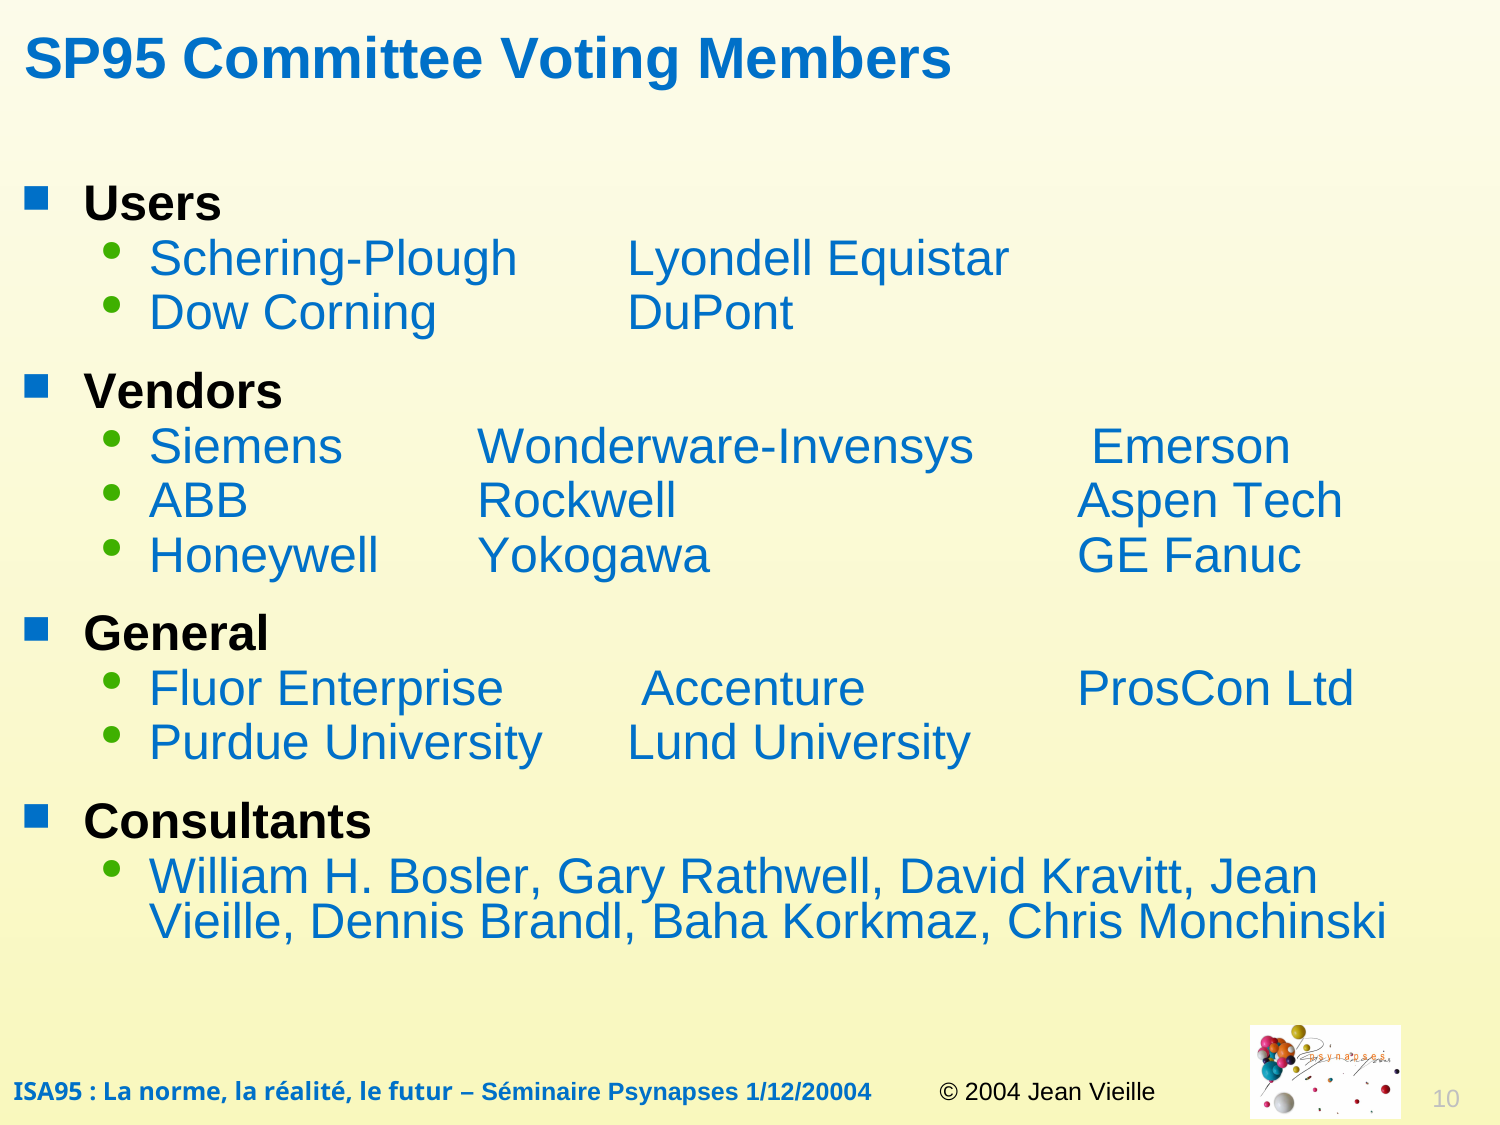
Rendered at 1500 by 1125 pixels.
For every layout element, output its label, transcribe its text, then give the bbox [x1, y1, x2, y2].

list Users Schering-Plough Lyondell Equistar Dow Corning DuPont Vendors Siemens Wonderware-Invensys Emerson ABB Rockwell Aspen Tech Honeywell Yokogawa GE Fanuc General Fluor Enterprise Accenture ProsCon Ltd Purdue University Lund University Consultants William H. Bosler, Gary Rathwell, David Kravitt, Jean Vieille, Dennis Brandl, Baha Korkmaz, Chris Monchinski [12, 174, 1476, 1026]
title SP95 Committee Voting Members [9, 12, 1476, 151]
picture [1250, 1026, 1401, 1119]
